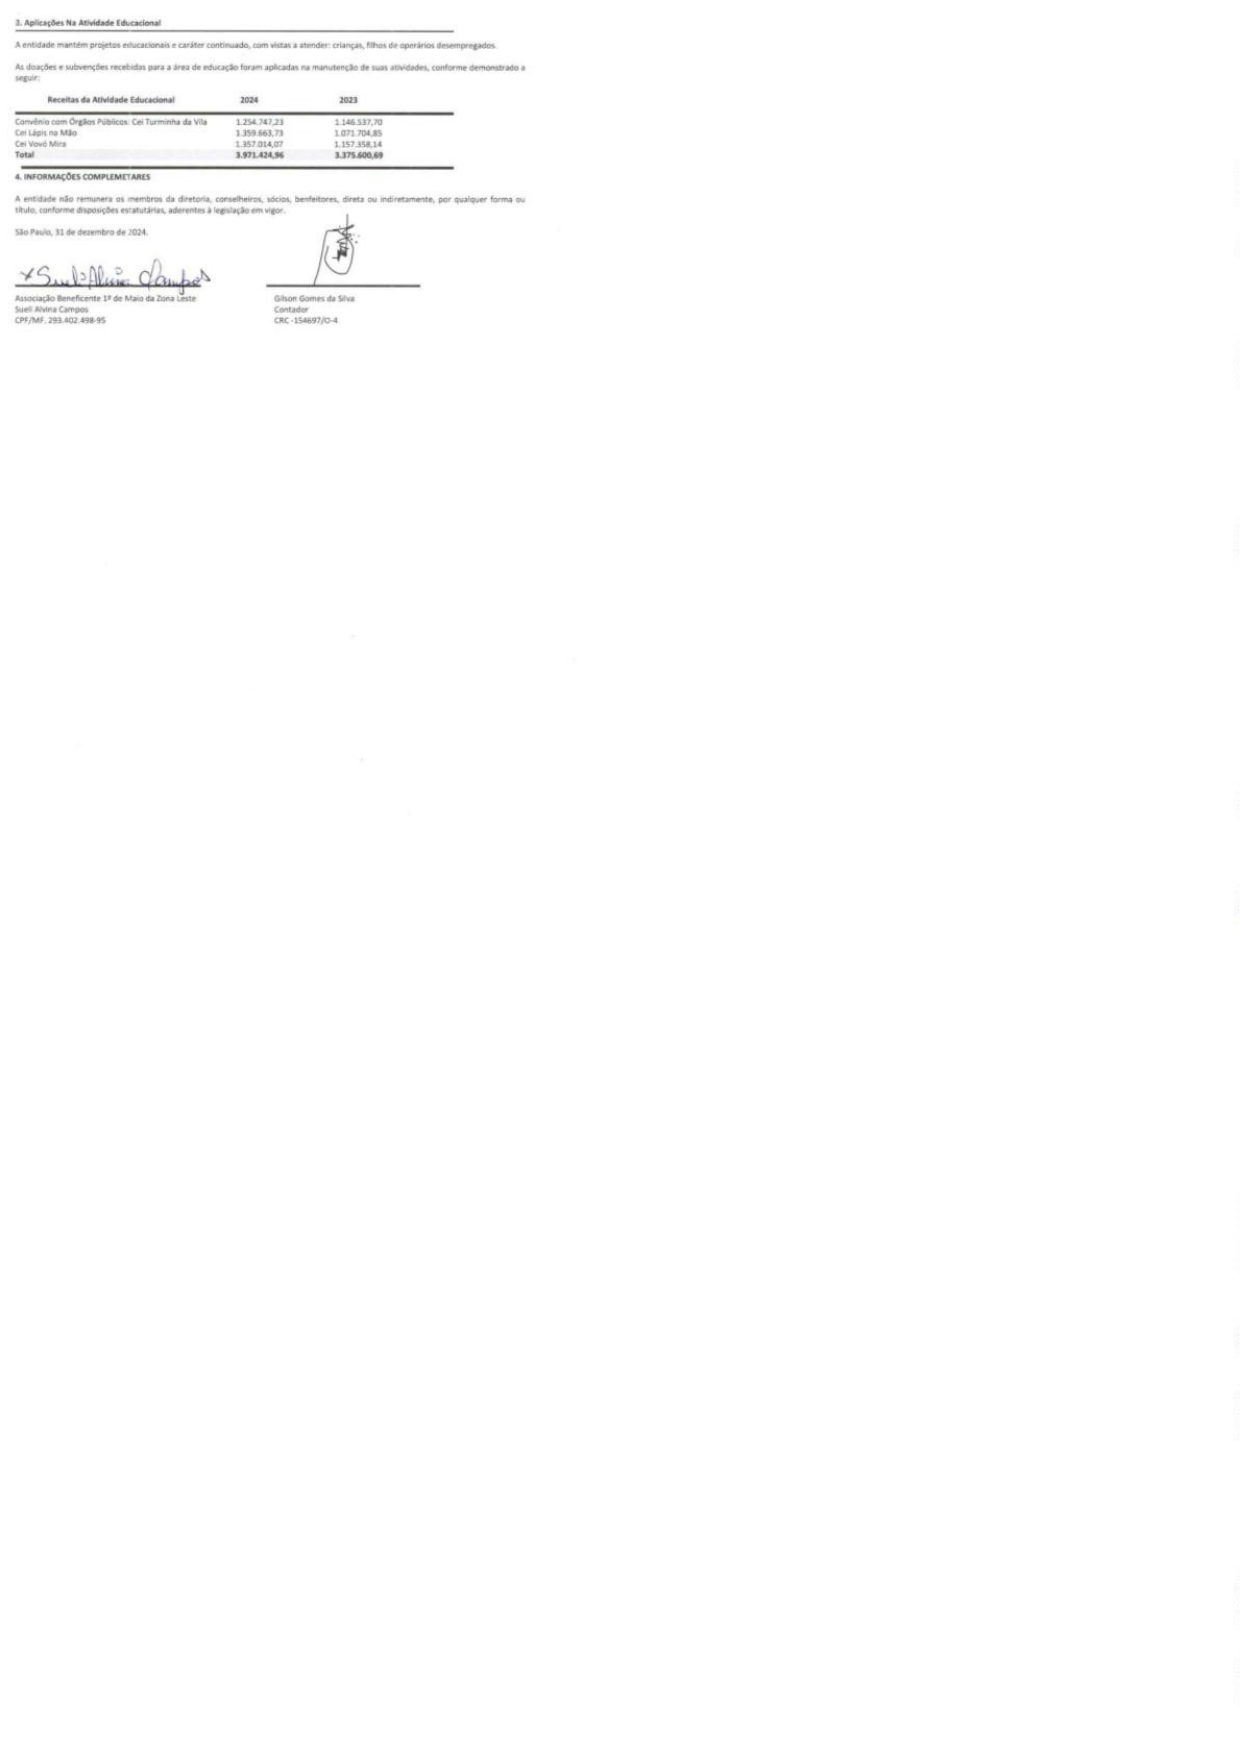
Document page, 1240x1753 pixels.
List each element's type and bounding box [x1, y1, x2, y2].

text_box [0, 0, 1240, 1753]
